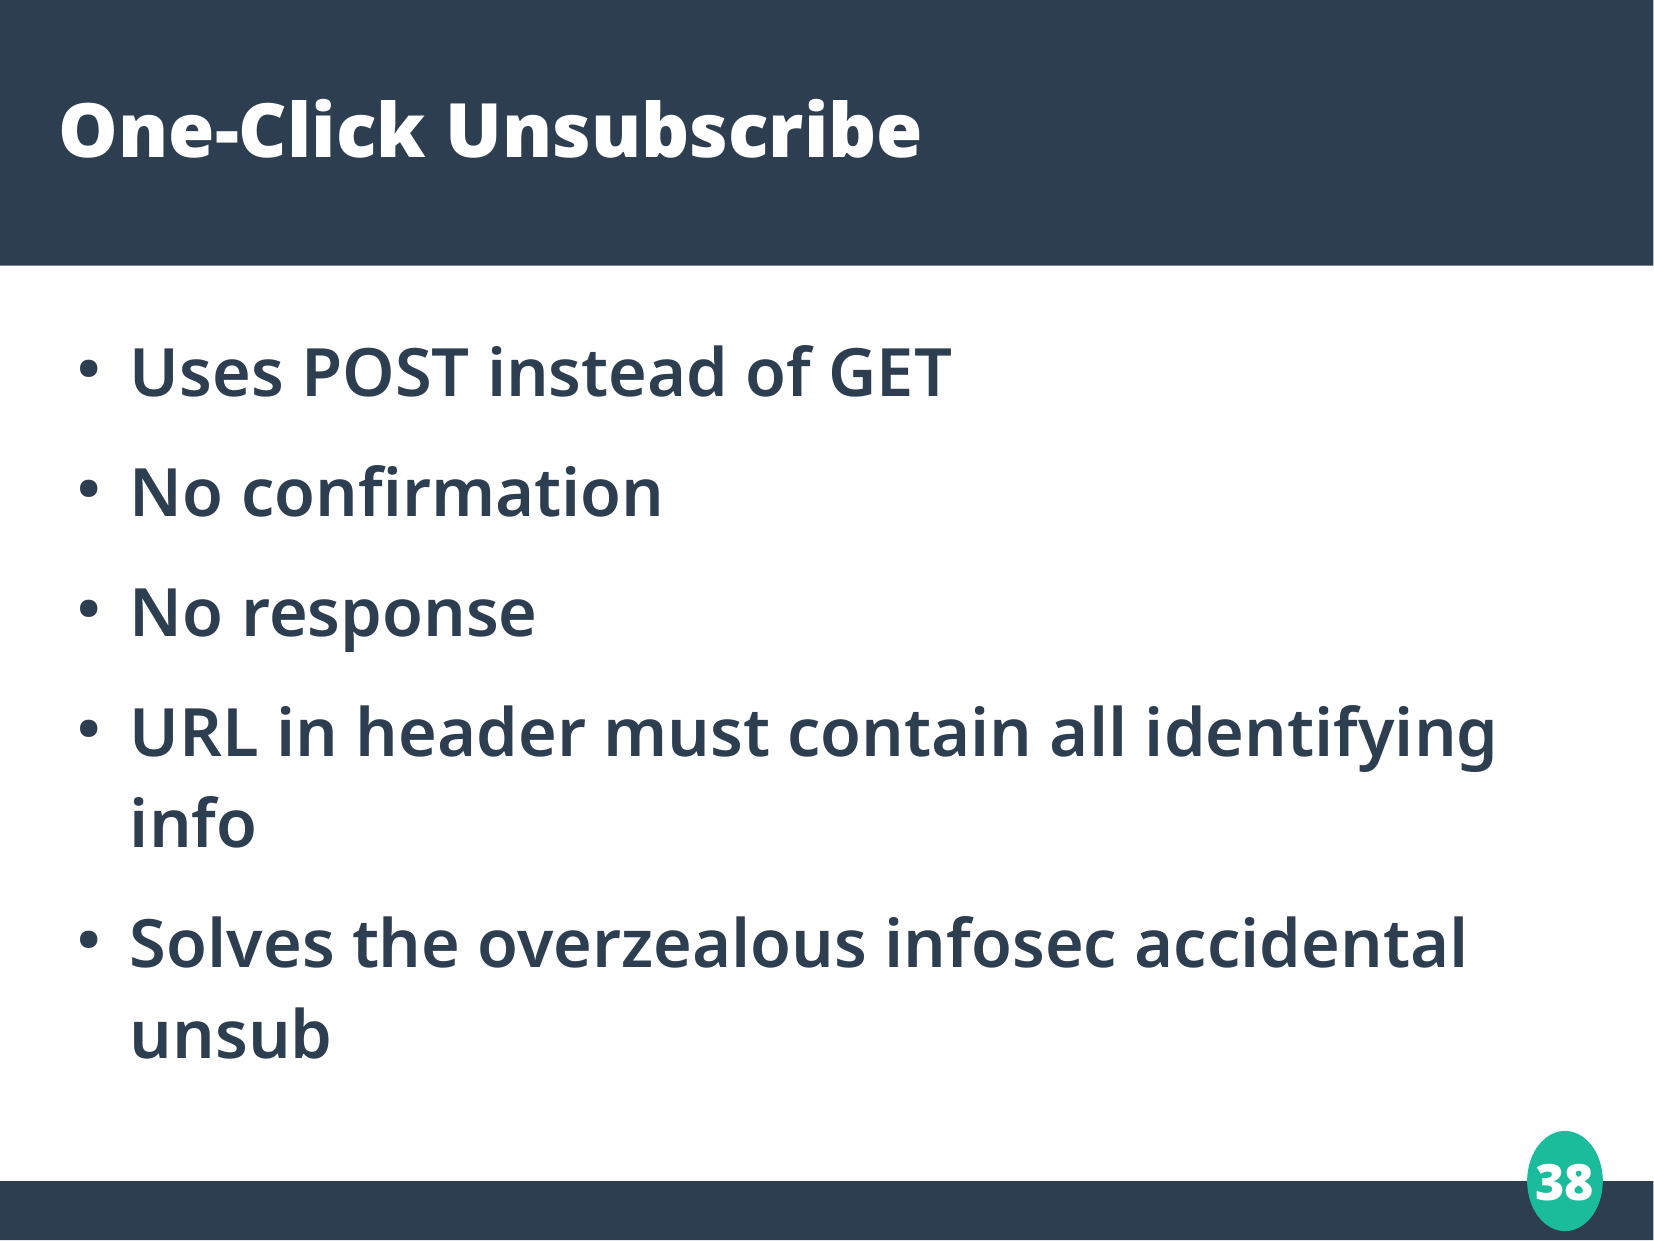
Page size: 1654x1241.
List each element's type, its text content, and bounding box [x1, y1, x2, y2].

list Uses POST instead of GET No confirmation No response URL in header must contain all identifying info Solves the overzealous infosec accidental unsub [59, 324, 1595, 1152]
title One-Click Unsubscribe [59, 49, 1595, 207]
